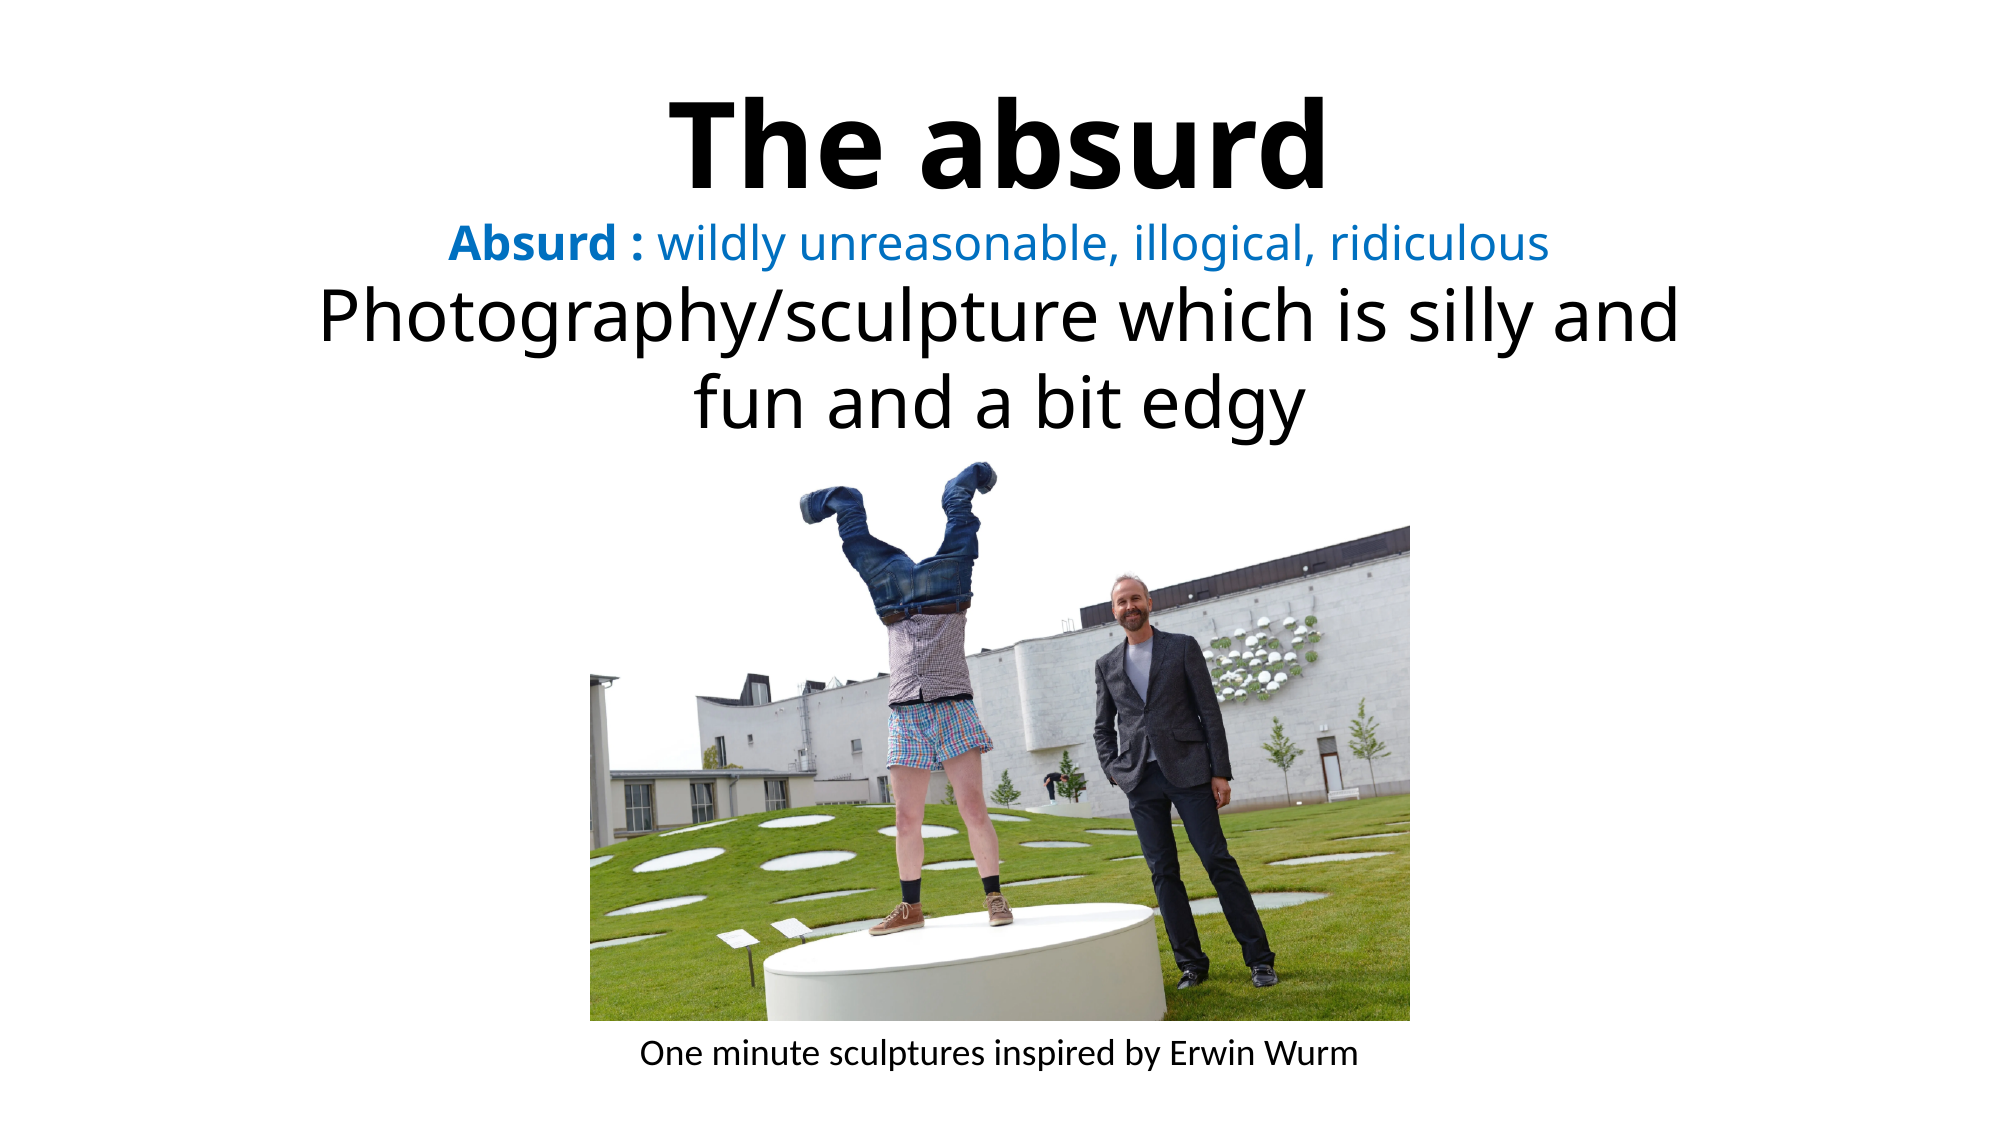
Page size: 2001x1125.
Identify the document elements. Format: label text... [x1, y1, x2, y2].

text_box One minute sculptures inspired by Erwin Wurm [625, 1020, 1375, 1081]
picture [590, 449, 1410, 1021]
title The absurd Absurd : wildly unreasonable, illogical, ridiculous Photography/sculpture which is silly and fun and a bit edgy [249, 58, 1750, 450]
